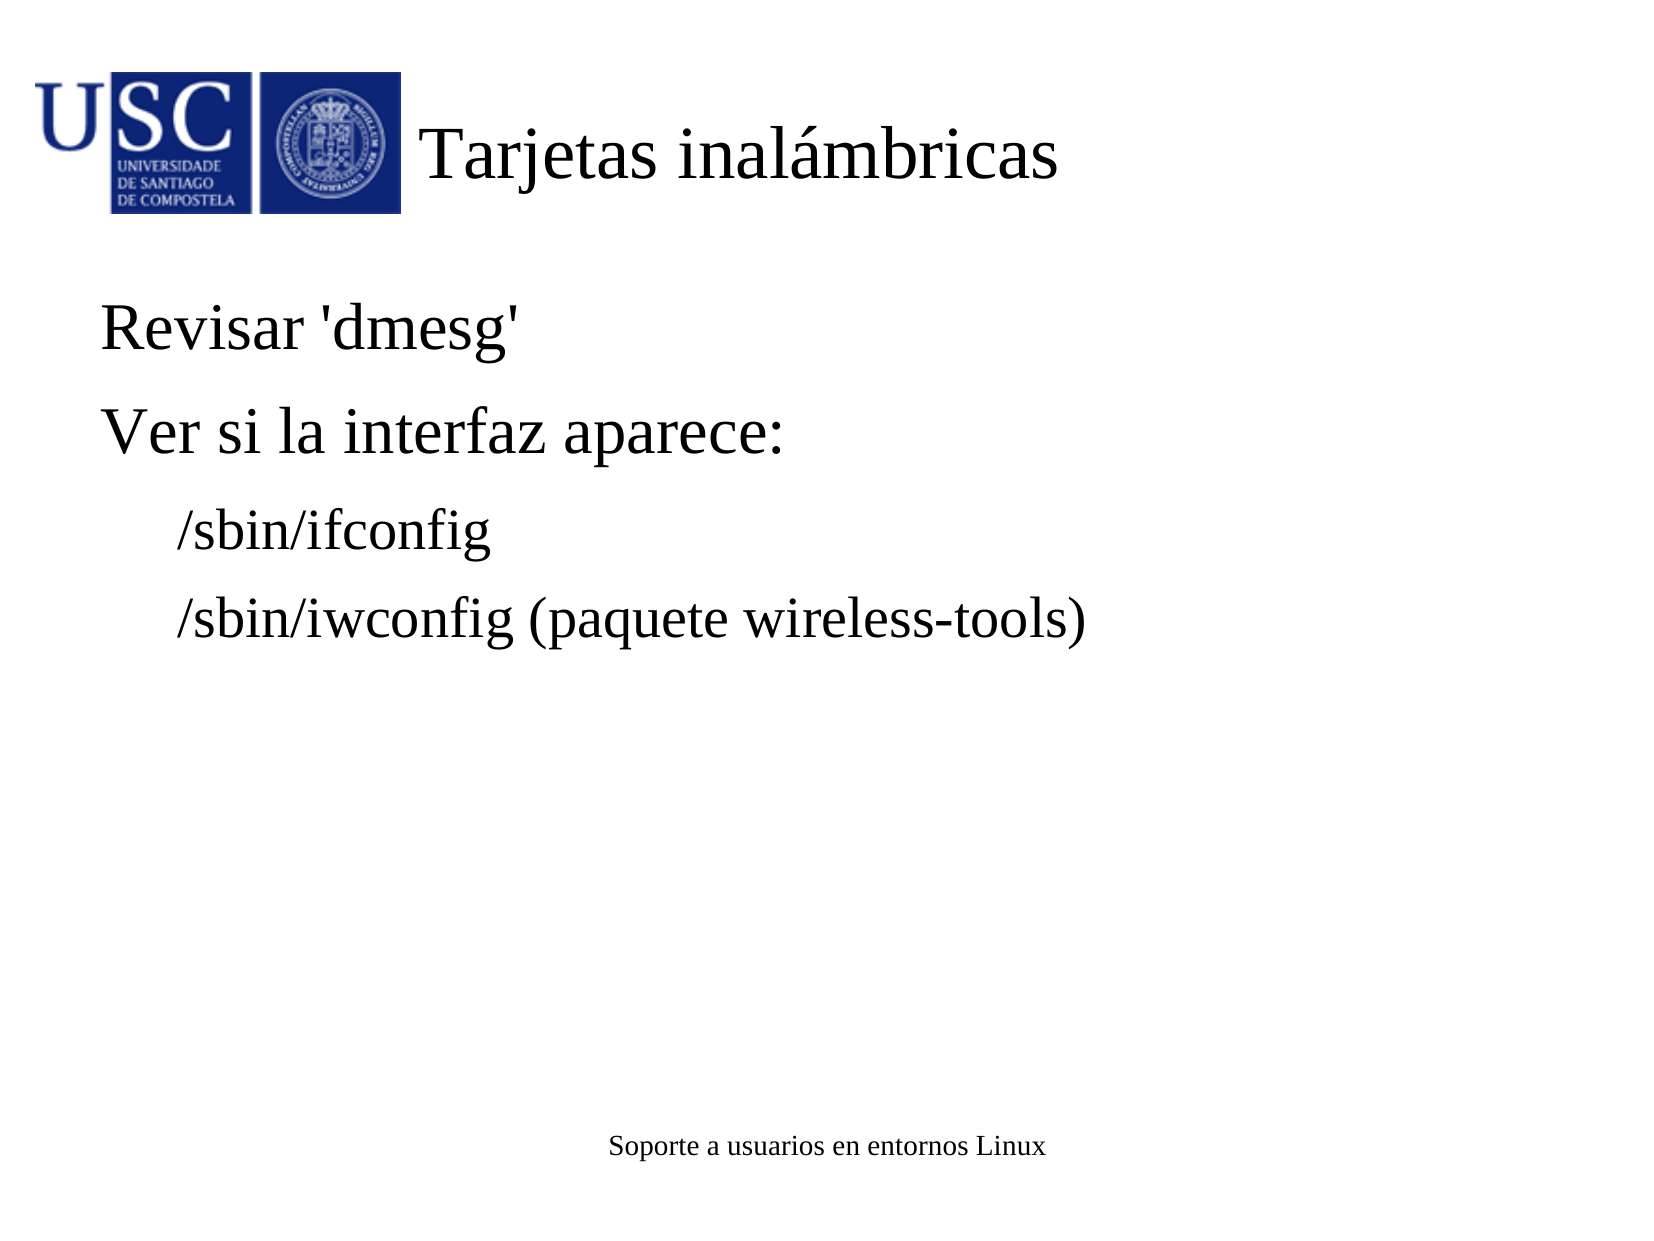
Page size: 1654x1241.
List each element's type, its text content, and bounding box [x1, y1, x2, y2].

list Revisar 'dmesg' Ver si la interfaz aparece: /sbin/ifconfig /sbin/iwconfig (paquete wireless-tools) [82, 290, 1571, 1109]
title Tarjetas inalámbricas [418, 49, 1571, 257]
picture [35, 72, 401, 214]
